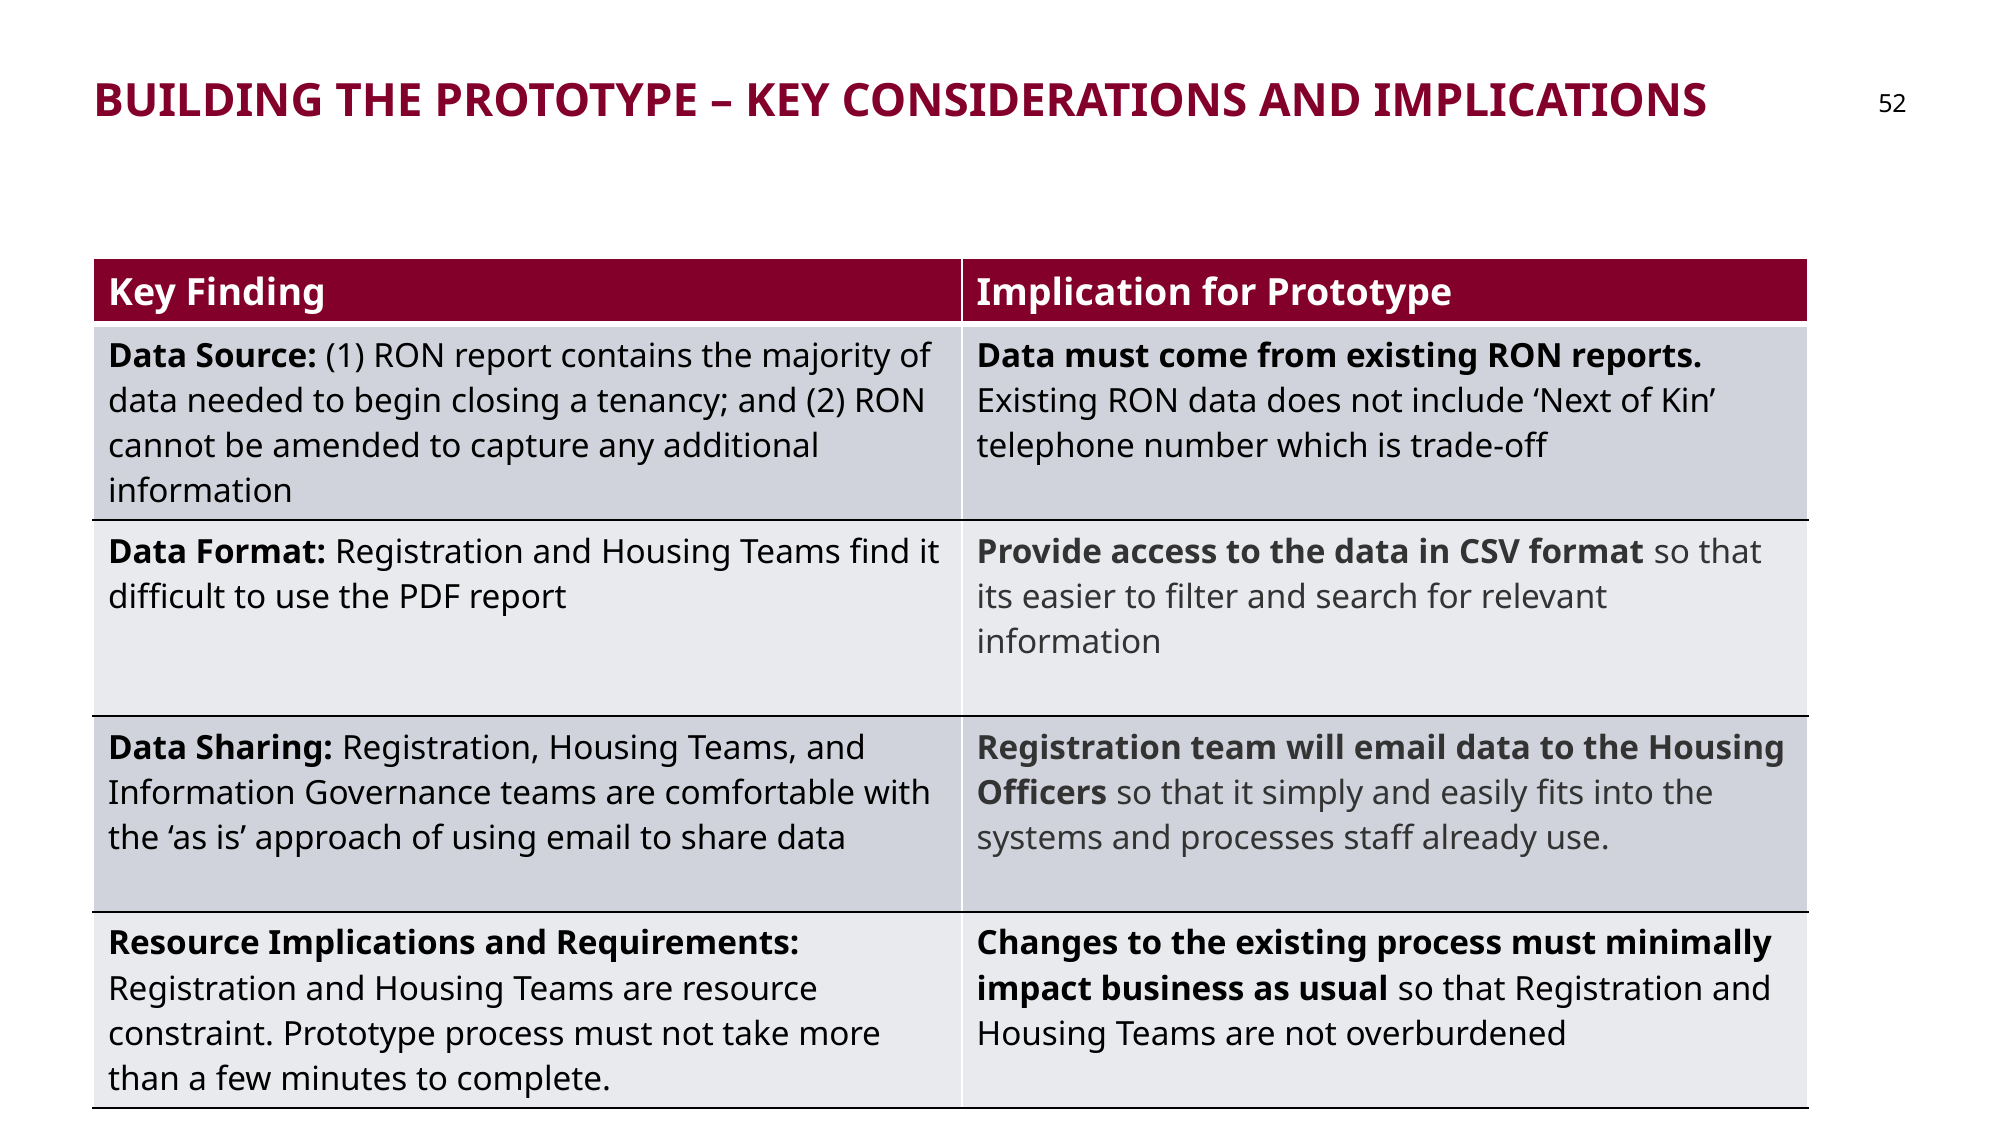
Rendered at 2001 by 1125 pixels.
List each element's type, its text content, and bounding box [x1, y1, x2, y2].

table_cell Resource Implications and Requirements: Registration and Housing Teams are resource constraint. Prototype process must not take more than a few minutes to complete. [94, 913, 961, 1107]
table_cell Data must come from existing RON reports. Existing RON data does not include ‘Next of Kin’ telephone number which is trade-off [963, 327, 1807, 519]
table_cell Data Source: (1) RON report contains the majority of data needed to begin closing a tenancy; and (2) RON cannot be amended to capture any additional information [94, 327, 961, 519]
slide_number <number> [1850, 87, 1907, 148]
table_header Key Finding [94, 259, 961, 321]
table_cell Changes to the existing process must minimally impact business as usual so that Registration and Housing Teams are not overburdened [963, 913, 1807, 1107]
table_cell Data Sharing: Registration, Housing Teams, and Information Governance teams are comfortable with the ‘as is’ approach of using email to share data [94, 717, 961, 911]
table_cell Data Format: Registration and Housing Teams find it difficult to use the PDF report [94, 521, 961, 715]
table_header Implication for Prototype [963, 259, 1807, 321]
table_cell Registration team will email data to the Housing Officers so that it simply and easily fits into the systems and processes staff already use. [963, 717, 1807, 911]
title BUILDING THE PROTOTYPE – KEY CONSIDERATIONS AND IMPLICATIONS [93, 70, 1809, 215]
table_cell Provide access to the data in CSV format so that its easier to filter and search for relevant information [963, 521, 1807, 715]
